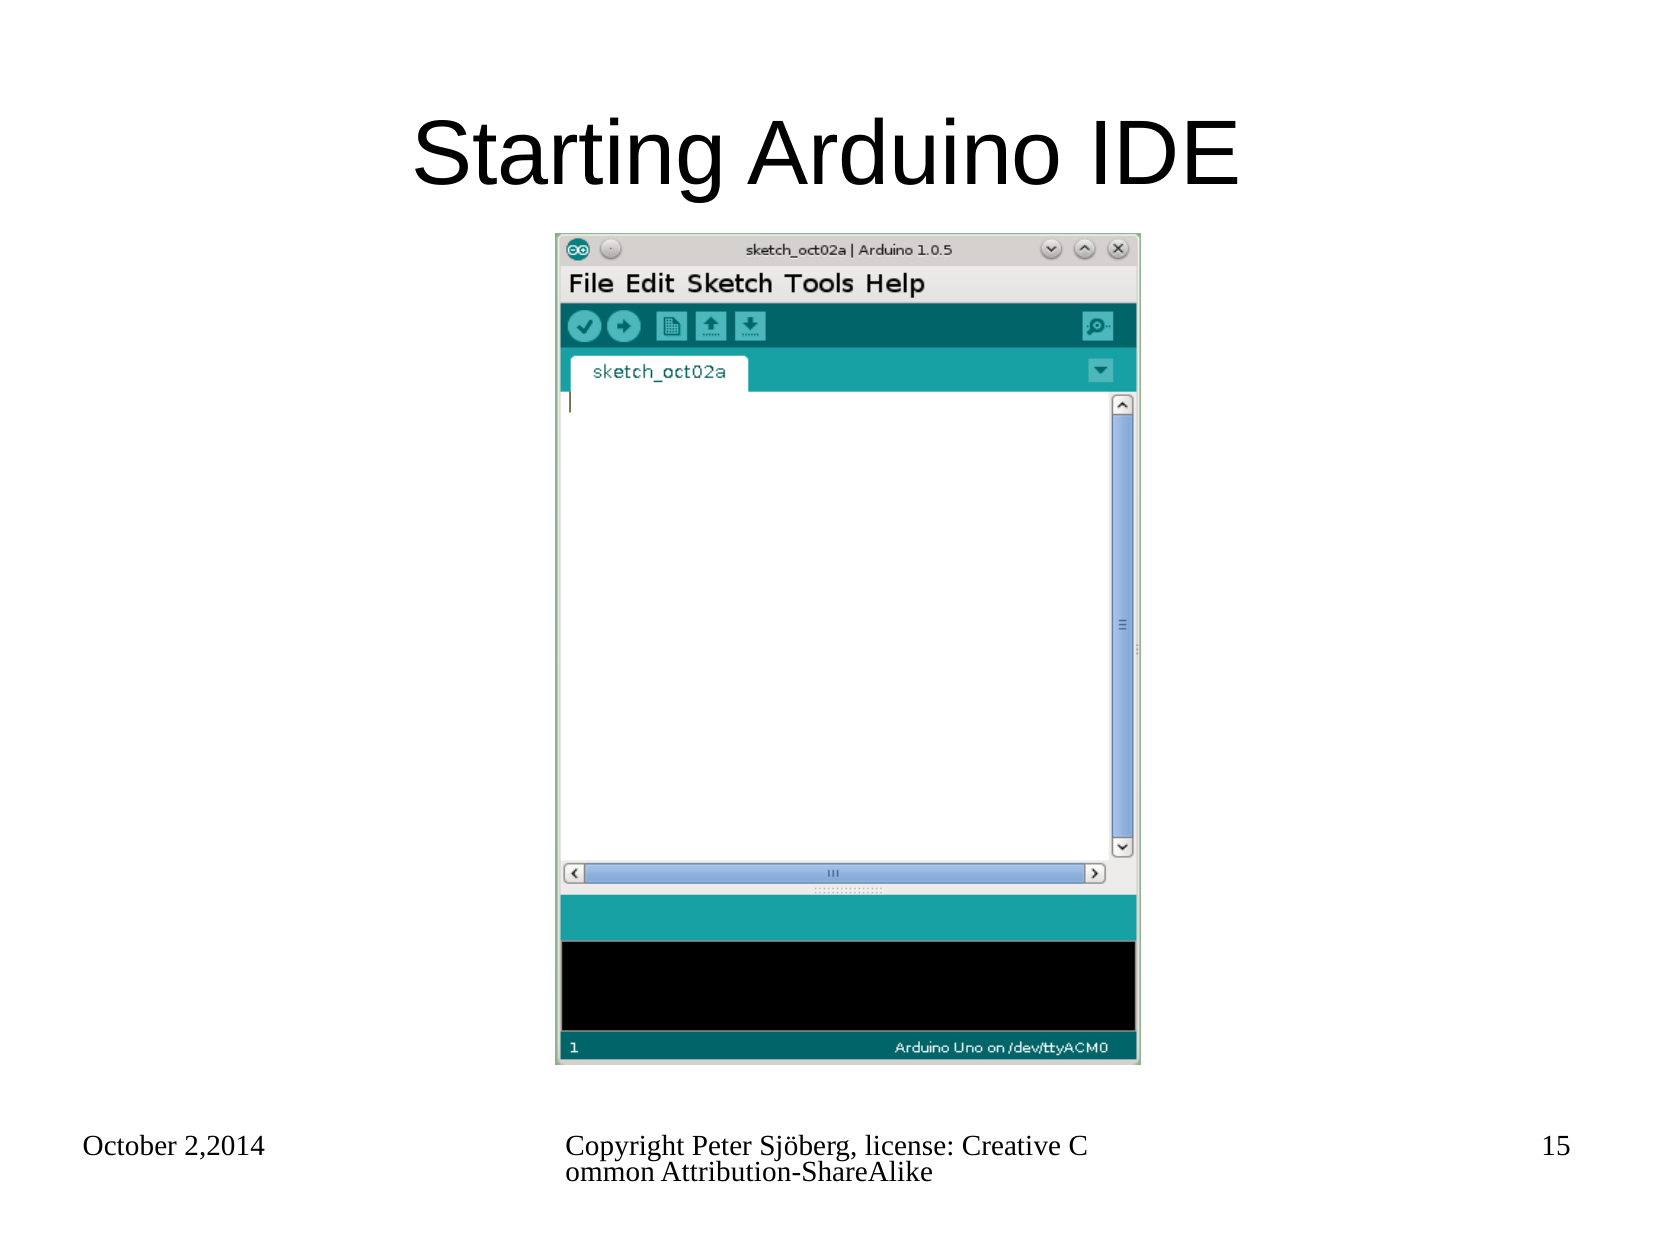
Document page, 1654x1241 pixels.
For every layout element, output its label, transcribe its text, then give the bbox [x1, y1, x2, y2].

picture [555, 233, 1141, 1066]
title Starting Arduino IDE [82, 49, 1571, 257]
